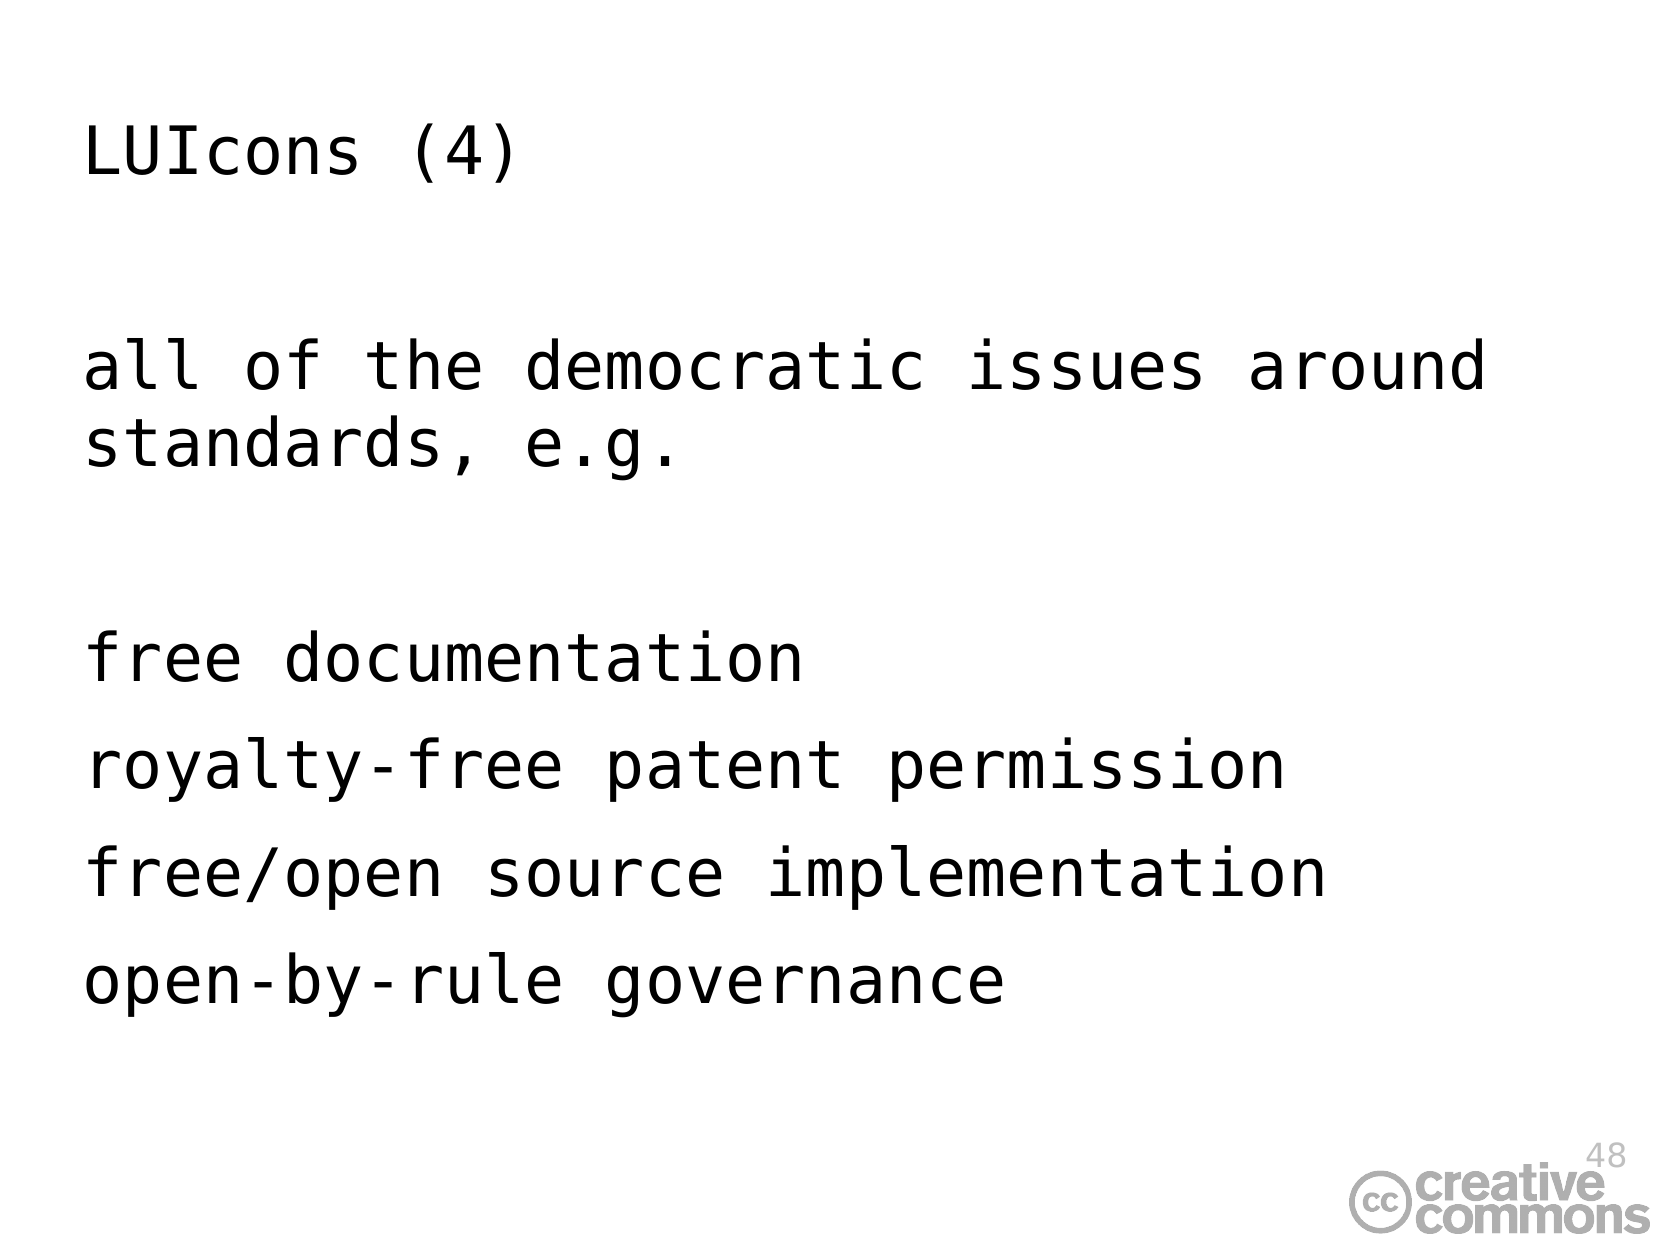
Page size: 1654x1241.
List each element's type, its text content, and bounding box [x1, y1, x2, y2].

picture [1349, 1162, 1650, 1234]
list LUIcons (4) all of the democratic issues around standards, e.g. free documentation royalty-free patent permission free/open source implementation open-by-rule governance [82, 112, 1571, 1109]
